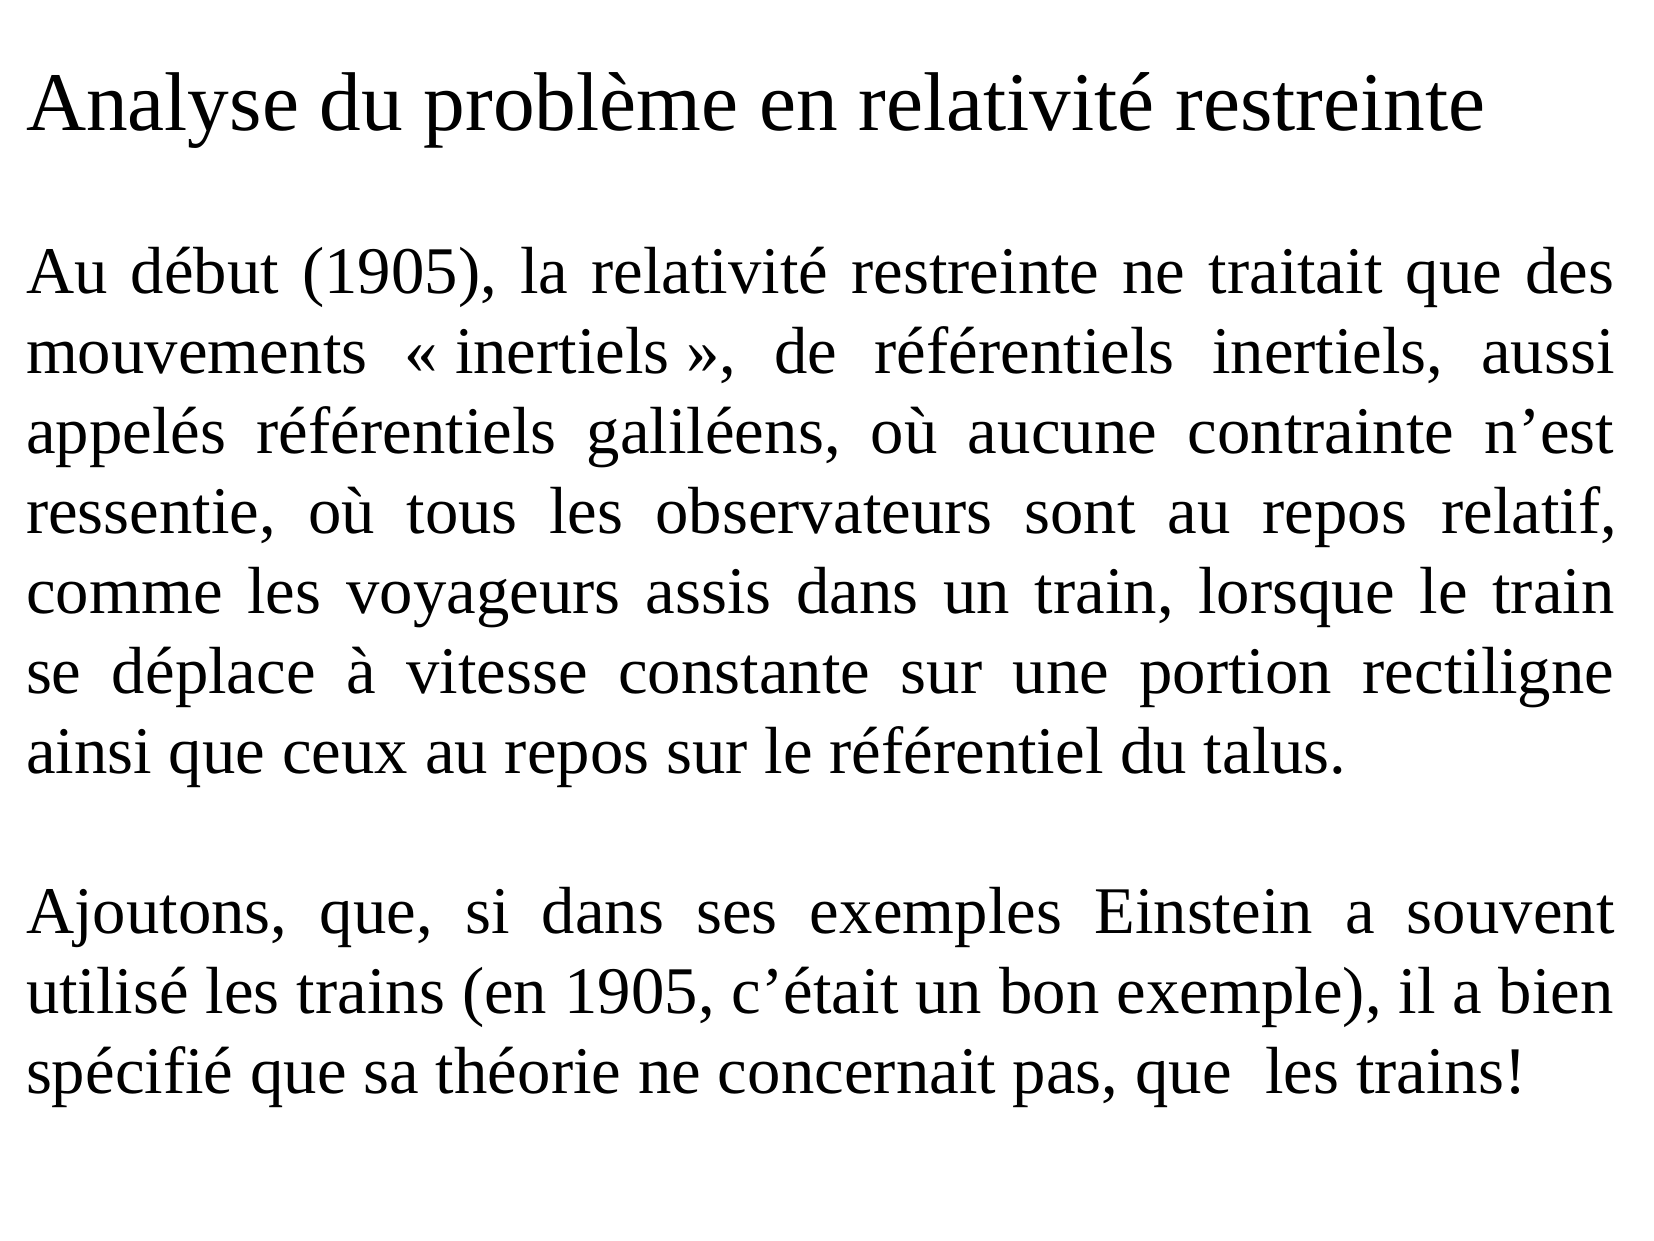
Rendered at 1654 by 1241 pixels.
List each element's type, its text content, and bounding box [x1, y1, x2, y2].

text_box Analyse du problème en relativité restreinte Au début (1905), la relativité restreinte ne traitait que des mouvements « inertiels », de référentiels inertiels, aussi appelés référentiels galiléens, où aucune contrainte n’est ressentie, où tous les observateurs sont au repos relatif, comme les voyageurs assis dans un train, lorsque le train se déplace à vitesse constante sur une portion rectiligne ainsi que ceux au repos sur le référentiel du talus. Ajoutons, que, si dans ses exemples Einstein a souvent utilisé les trains (en 1905, c’était un bon exemple), il a bien spécifié que sa théorie ne concernait pas, que les trains! [11, 39, 1633, 1206]
